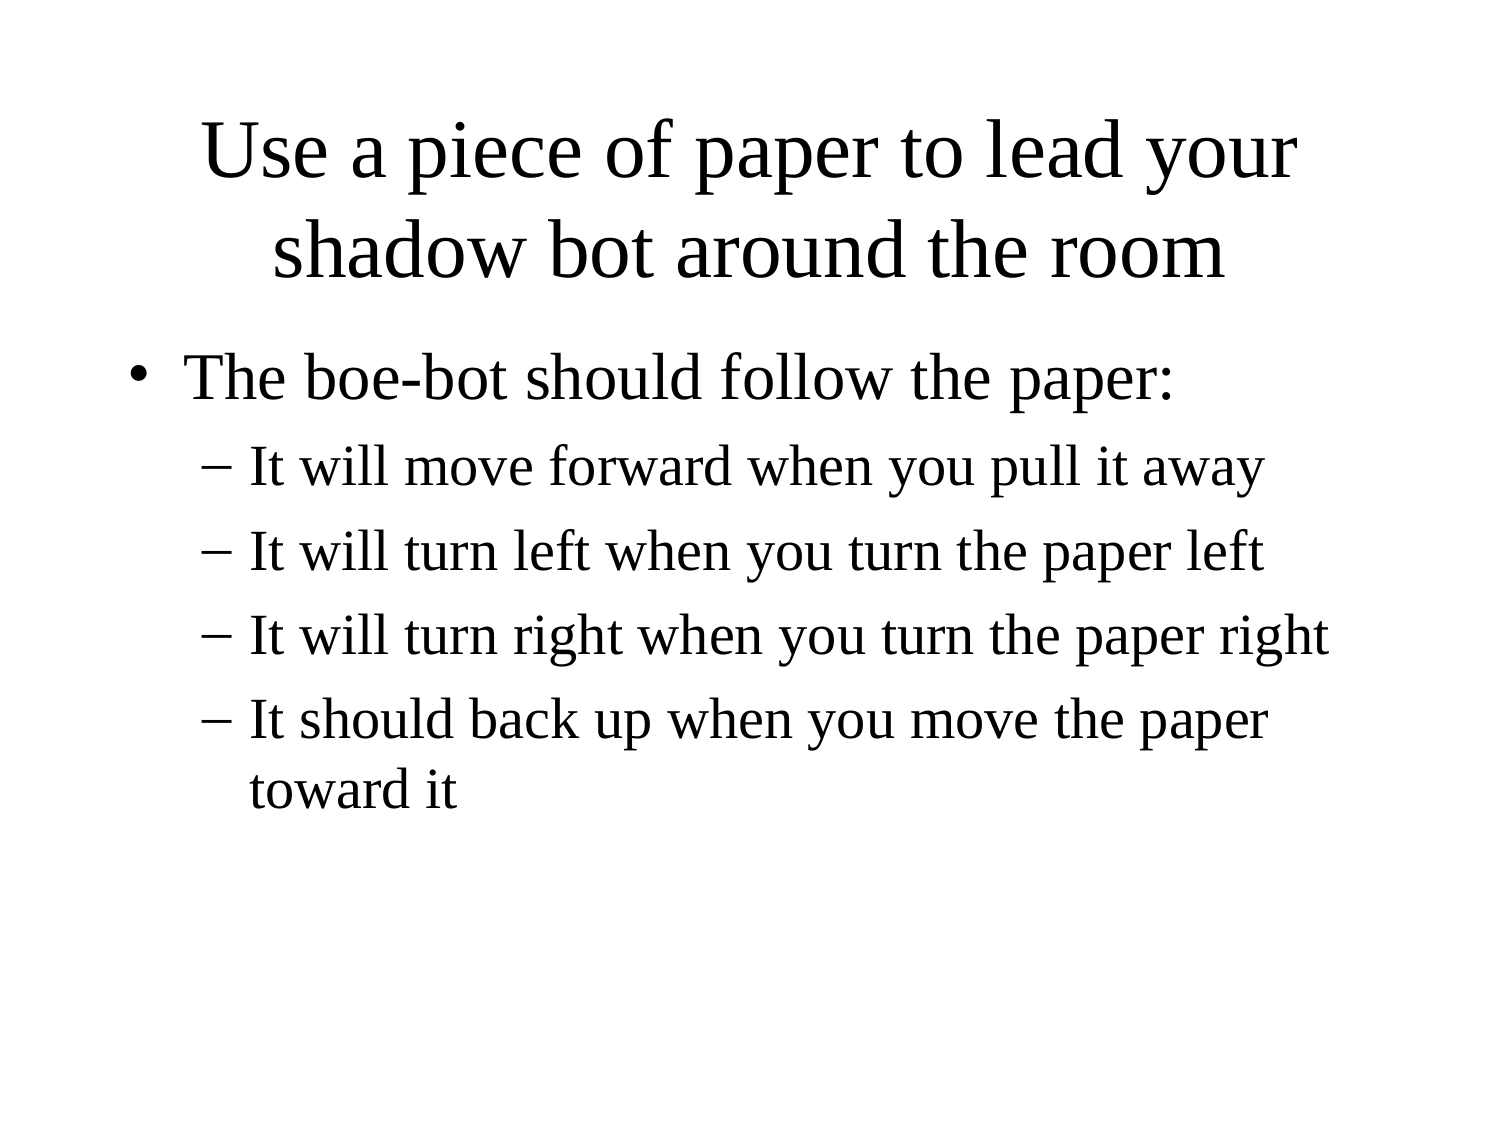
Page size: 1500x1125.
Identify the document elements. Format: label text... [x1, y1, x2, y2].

list The boe-bot should follow the paper: It will move forward when you pull it away It will turn left when you turn the paper left It will turn right when you turn the paper right It should back up when you move the paper toward it [112, 324, 1388, 1001]
title Use a piece of paper to lead your shadow bot around the room [112, 86, 1388, 302]
